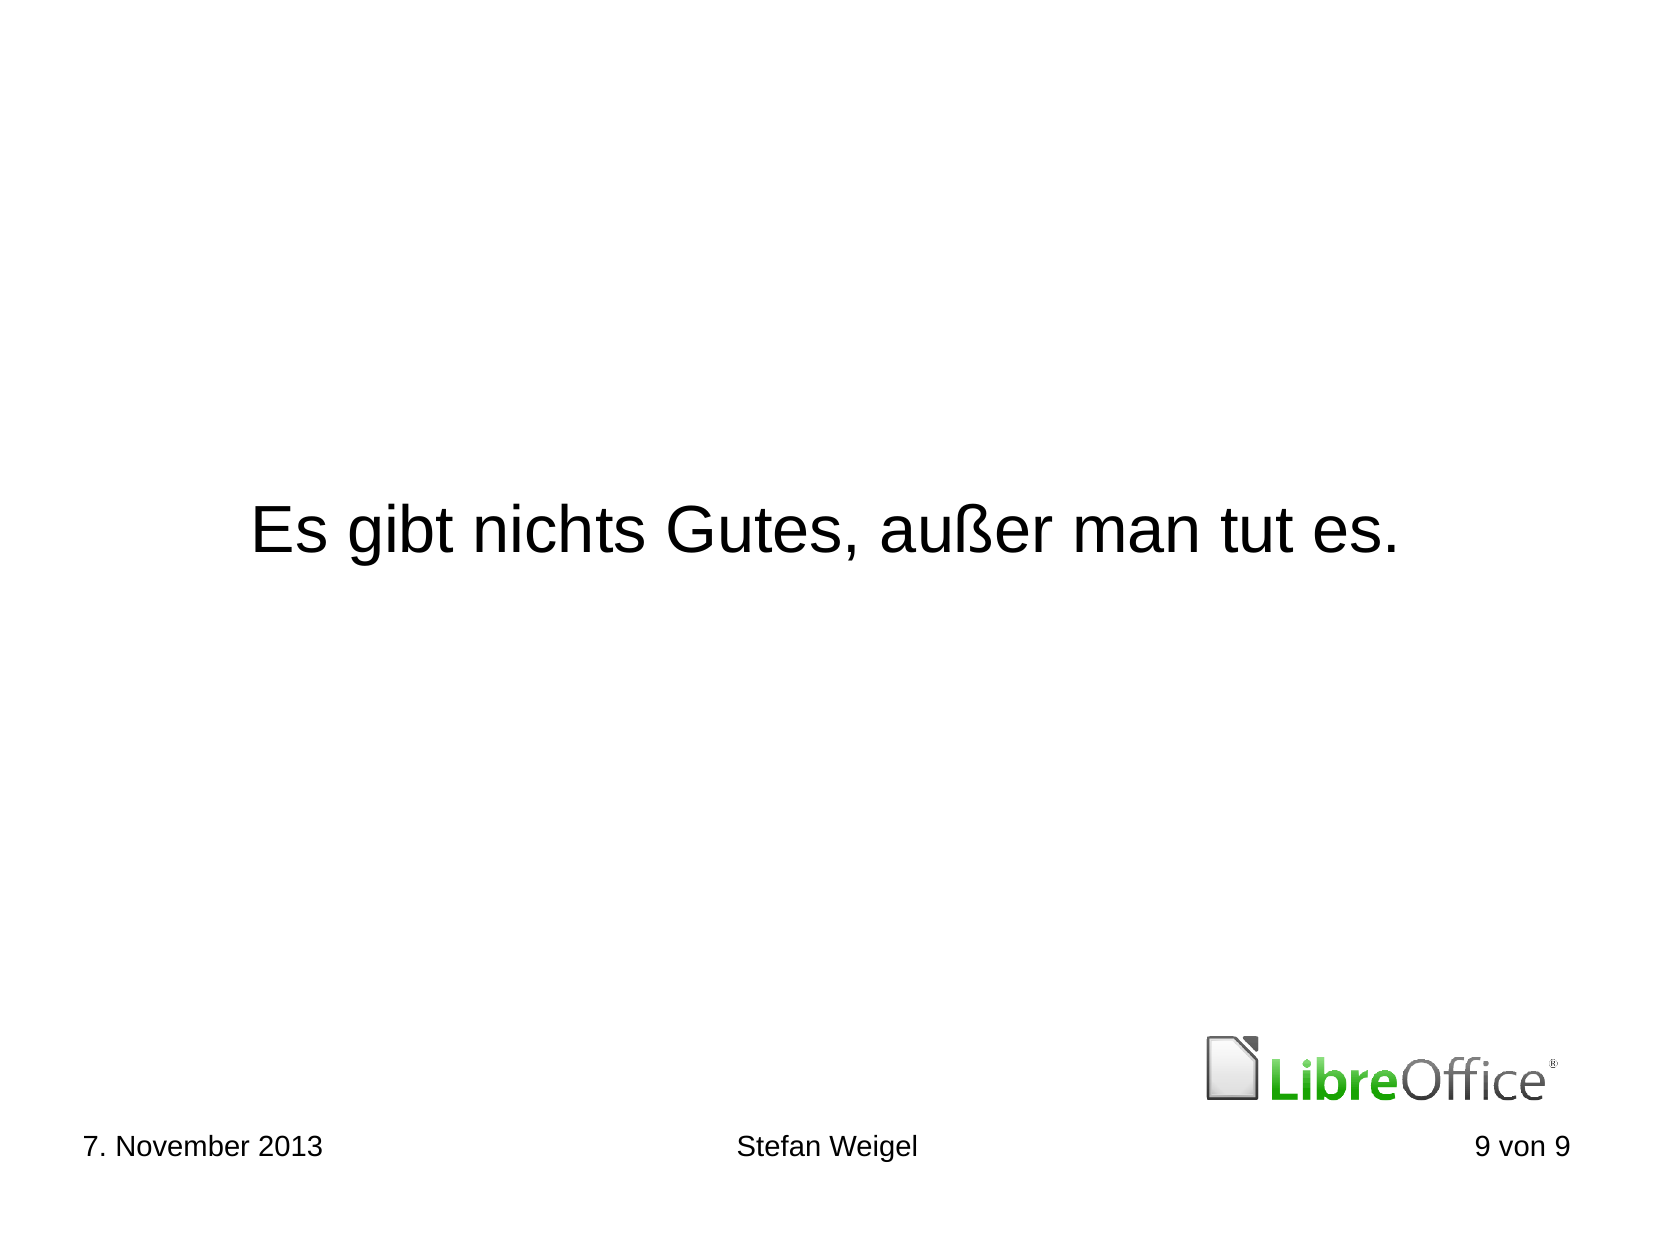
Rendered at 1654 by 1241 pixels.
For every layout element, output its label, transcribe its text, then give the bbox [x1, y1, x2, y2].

picture [1180, 1010, 1571, 1126]
subtitle Es gibt nichts Gutes, außer man tut es. [82, 49, 1571, 1010]
